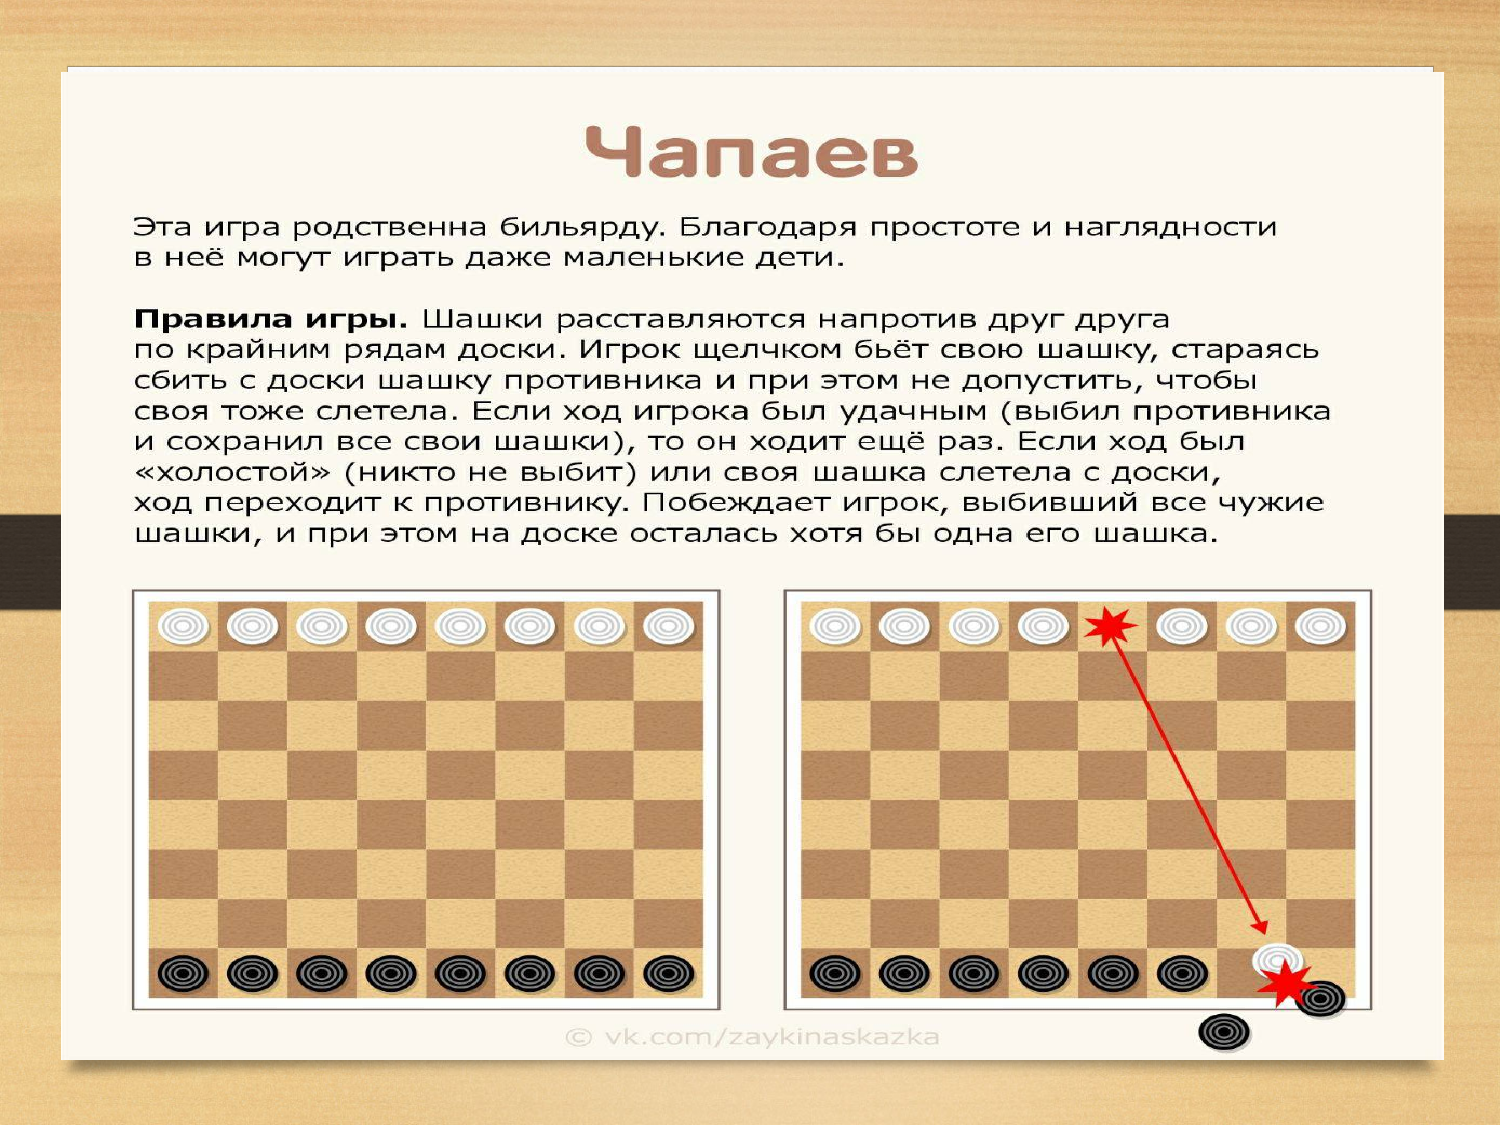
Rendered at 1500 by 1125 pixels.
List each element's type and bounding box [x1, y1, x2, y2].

picture [61, 72, 1444, 1060]
